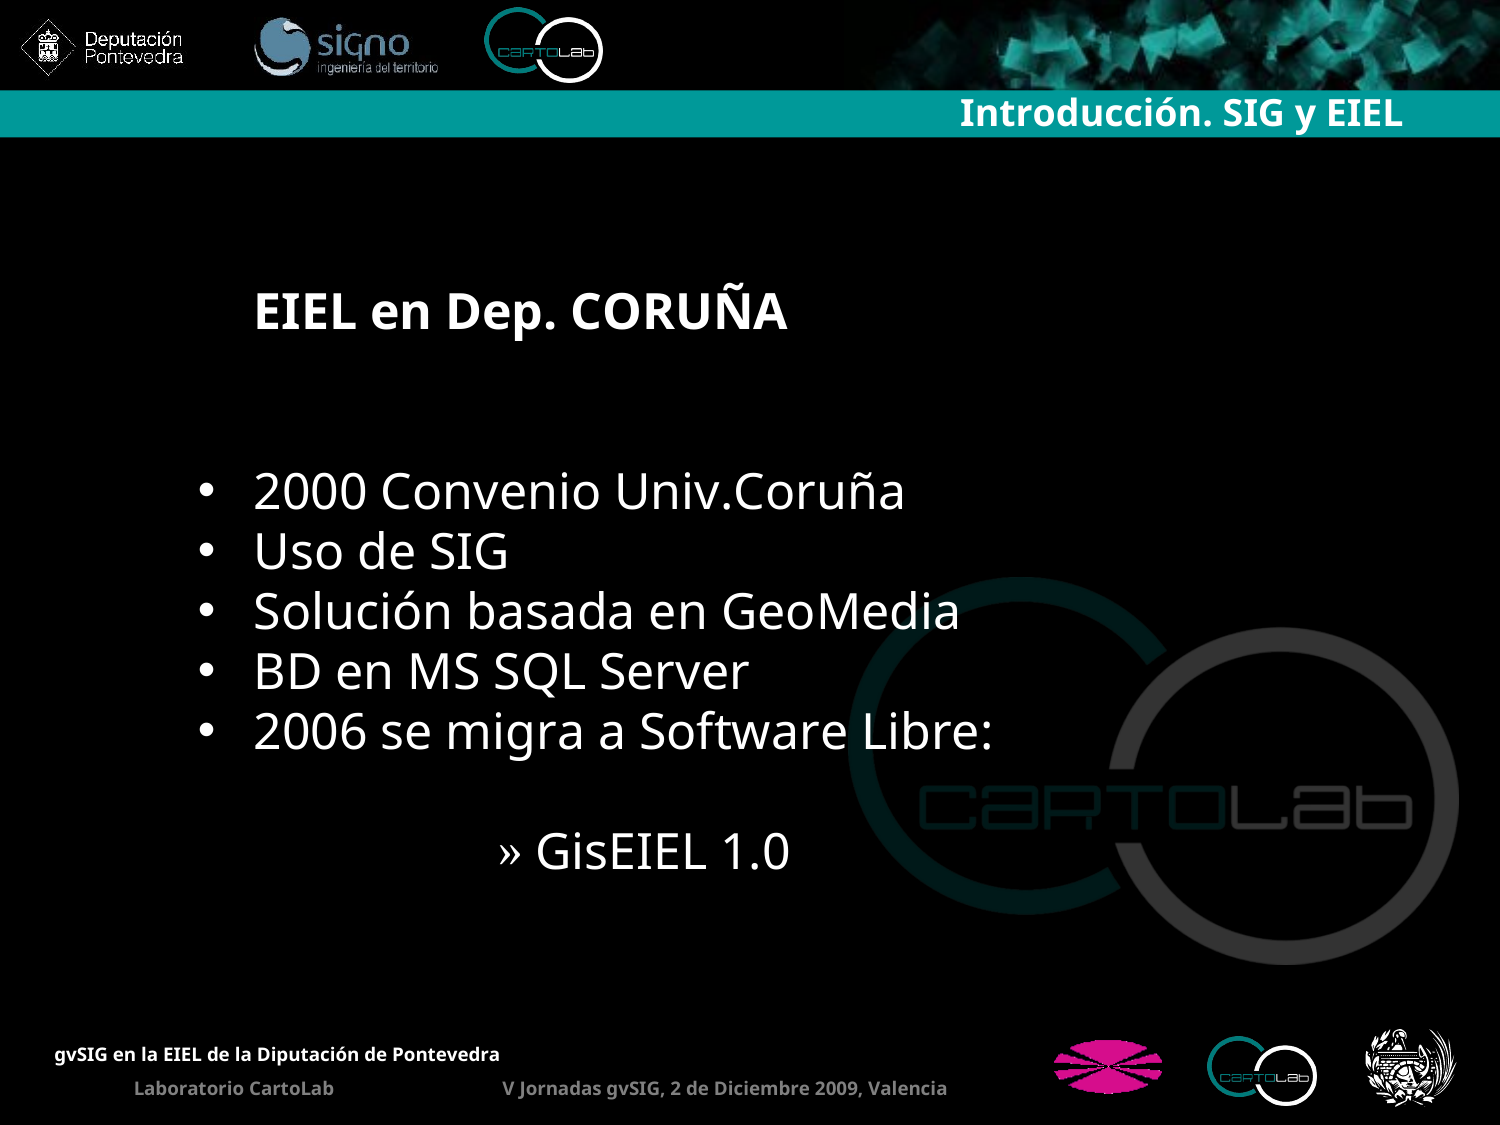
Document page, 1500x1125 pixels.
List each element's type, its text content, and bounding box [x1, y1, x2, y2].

picture [1207, 1036, 1317, 1106]
picture [0, 0, 438, 90]
picture [484, 7, 603, 83]
picture [848, 577, 1459, 965]
picture [844, 0, 1500, 90]
picture [1052, 1038, 1164, 1095]
text_box Introducción. SIG y EIEL [945, 82, 1496, 142]
text_box EIEL en Dep. CORUÑA 2000 Convenio Univ.Coruña Uso de SIG Solución basada en GeoMedia BD en MS SQL Server 2006 se migra a Software Libre: GisEIEL 1.0 [183, 271, 1211, 888]
